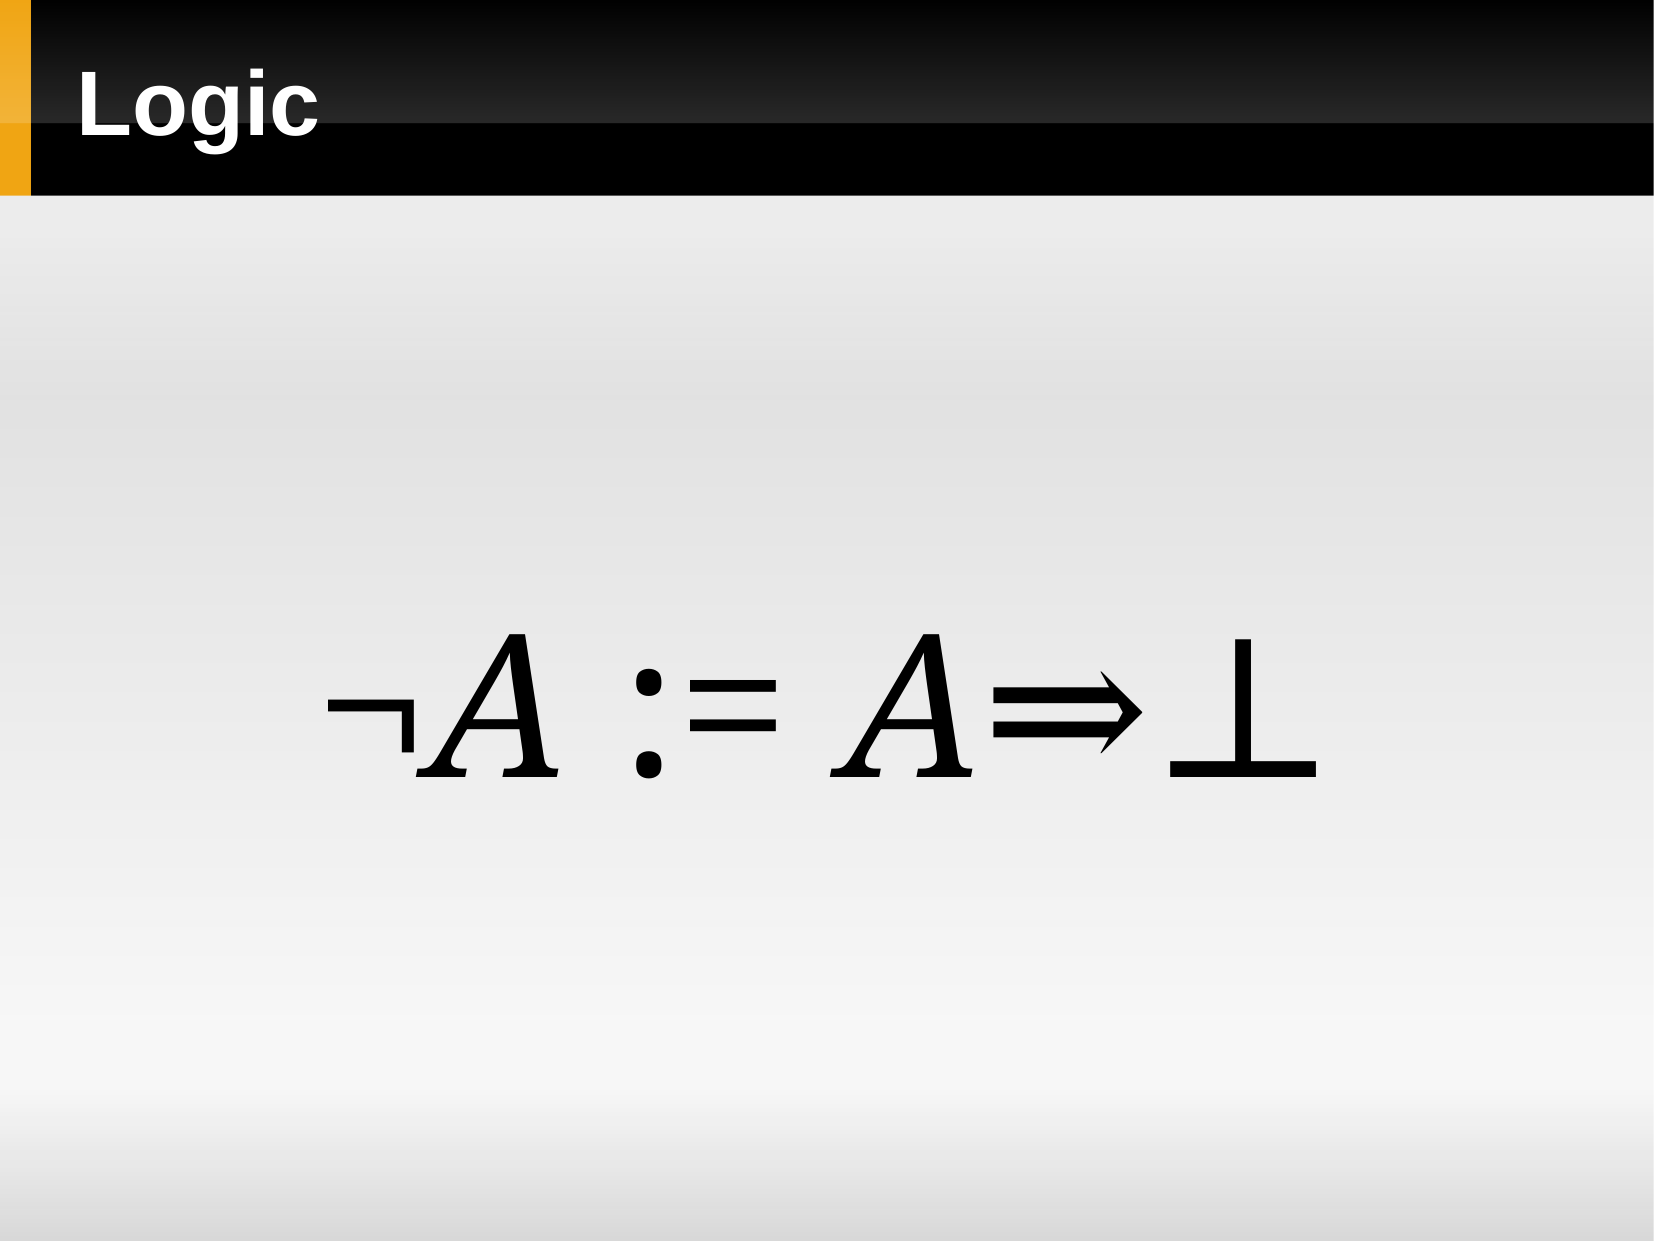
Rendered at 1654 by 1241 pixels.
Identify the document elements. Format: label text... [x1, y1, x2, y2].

title Logic [76, 0, 1565, 208]
picture [0, 0, 1654, 1241]
subtitle ¬A := A⇒⊥ [82, 297, 1571, 1102]
